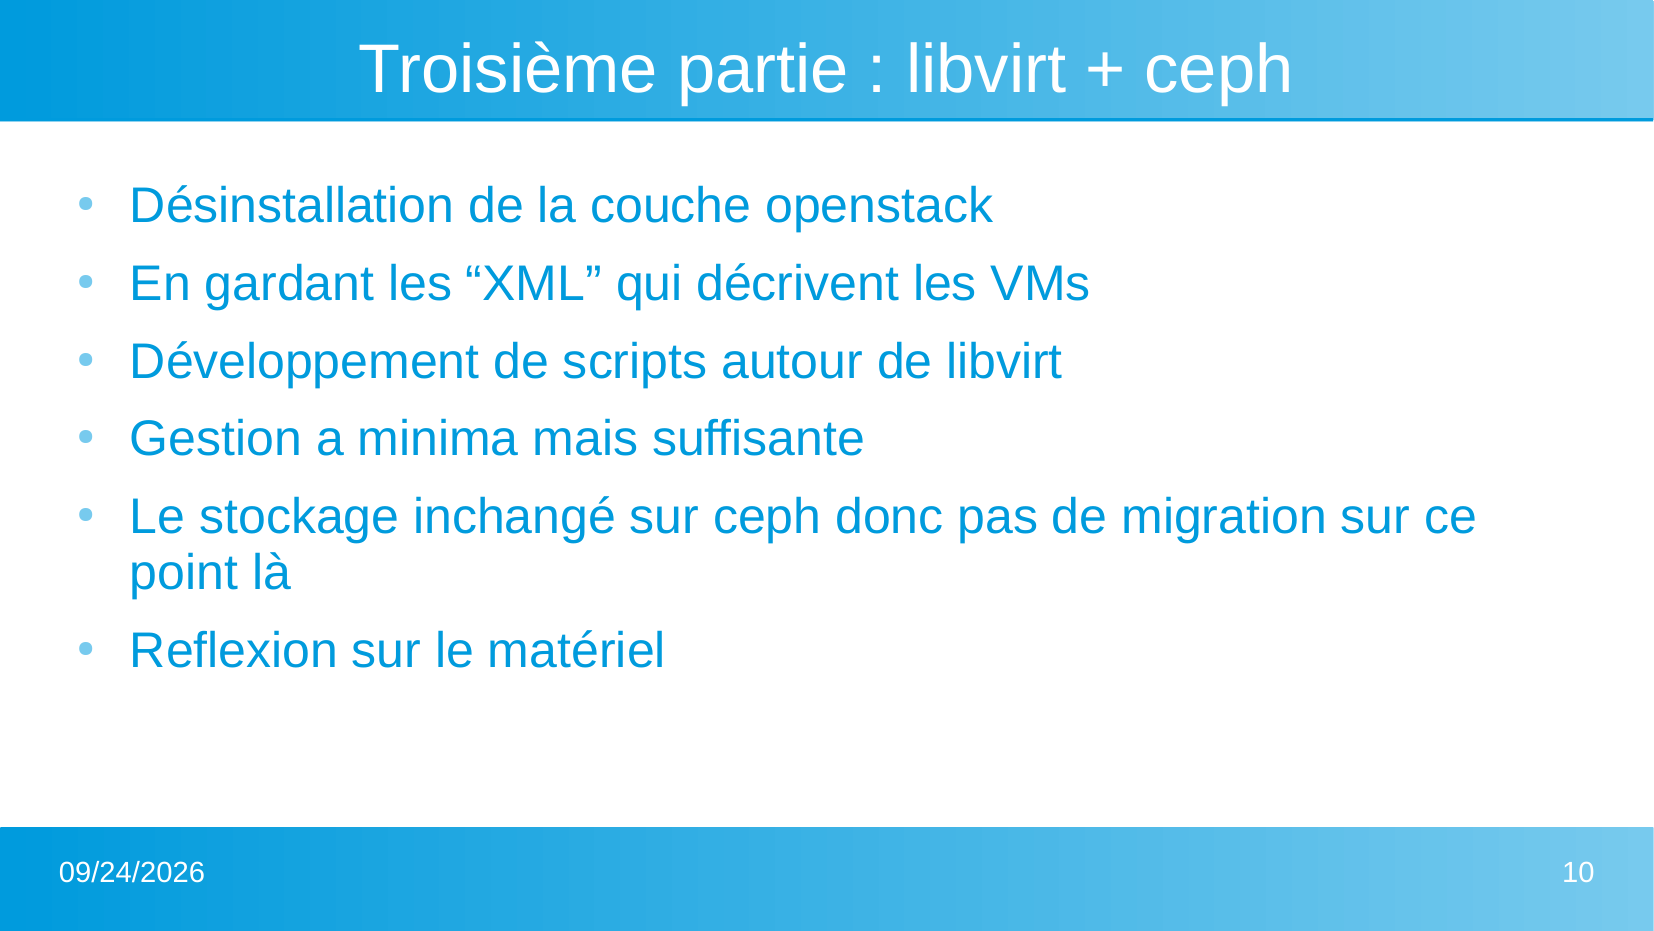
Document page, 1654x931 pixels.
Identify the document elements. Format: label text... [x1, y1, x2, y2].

title Troisième partie : libvirt + ceph [59, 29, 1595, 108]
list Désinstallation de la couche openstack En gardant les “XML” qui décrivent les VMs Développement de scripts autour de libvirt Gestion a minima mais suffisante Le stockage inchangé sur ceph donc pas de migration sur ce point là Reflexion sur le matériel [59, 177, 1595, 768]
